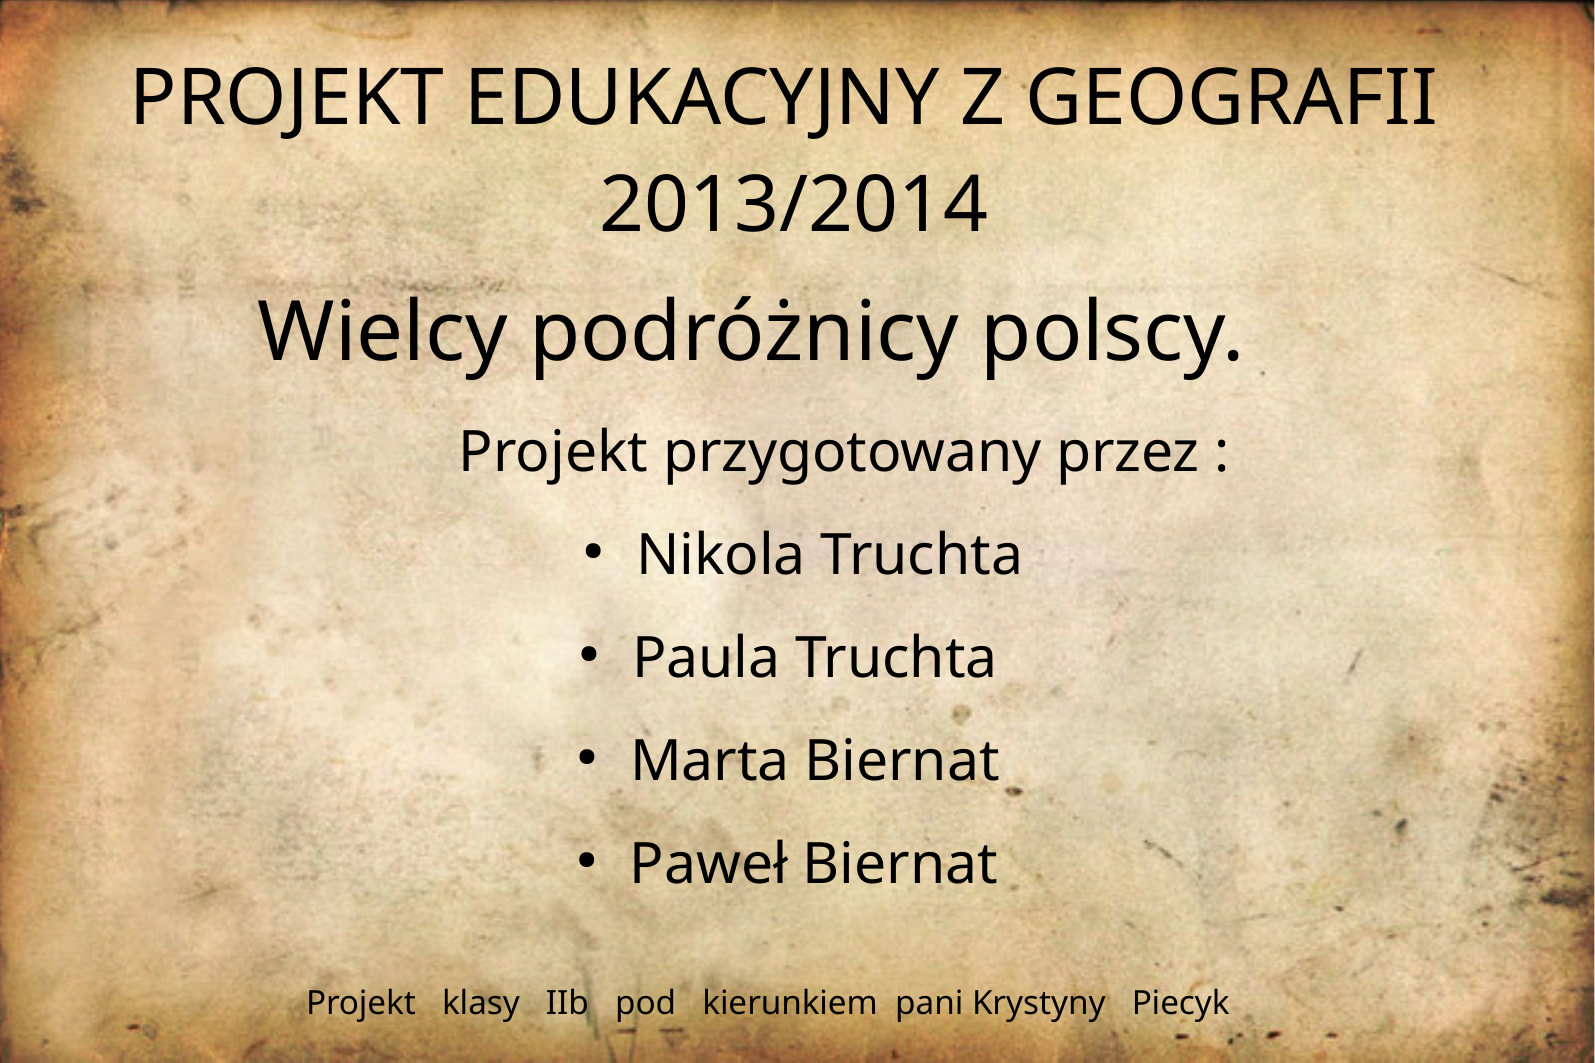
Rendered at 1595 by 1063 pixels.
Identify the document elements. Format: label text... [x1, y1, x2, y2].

list Wielcy podróżnicy polscy. Projekt przygotowany przez : Nikola Truchta Paula Truchta Marta Biernat Paweł Biernat Projekt klasy IIb pod kierunkiem pani Krystyny Piecyk [76, 271, 1512, 974]
picture [0, 0, 1595, 1063]
title PROJEKT EDUKACYJNY Z GEOGRAFII 2013/2014 [76, 58, 1512, 237]
